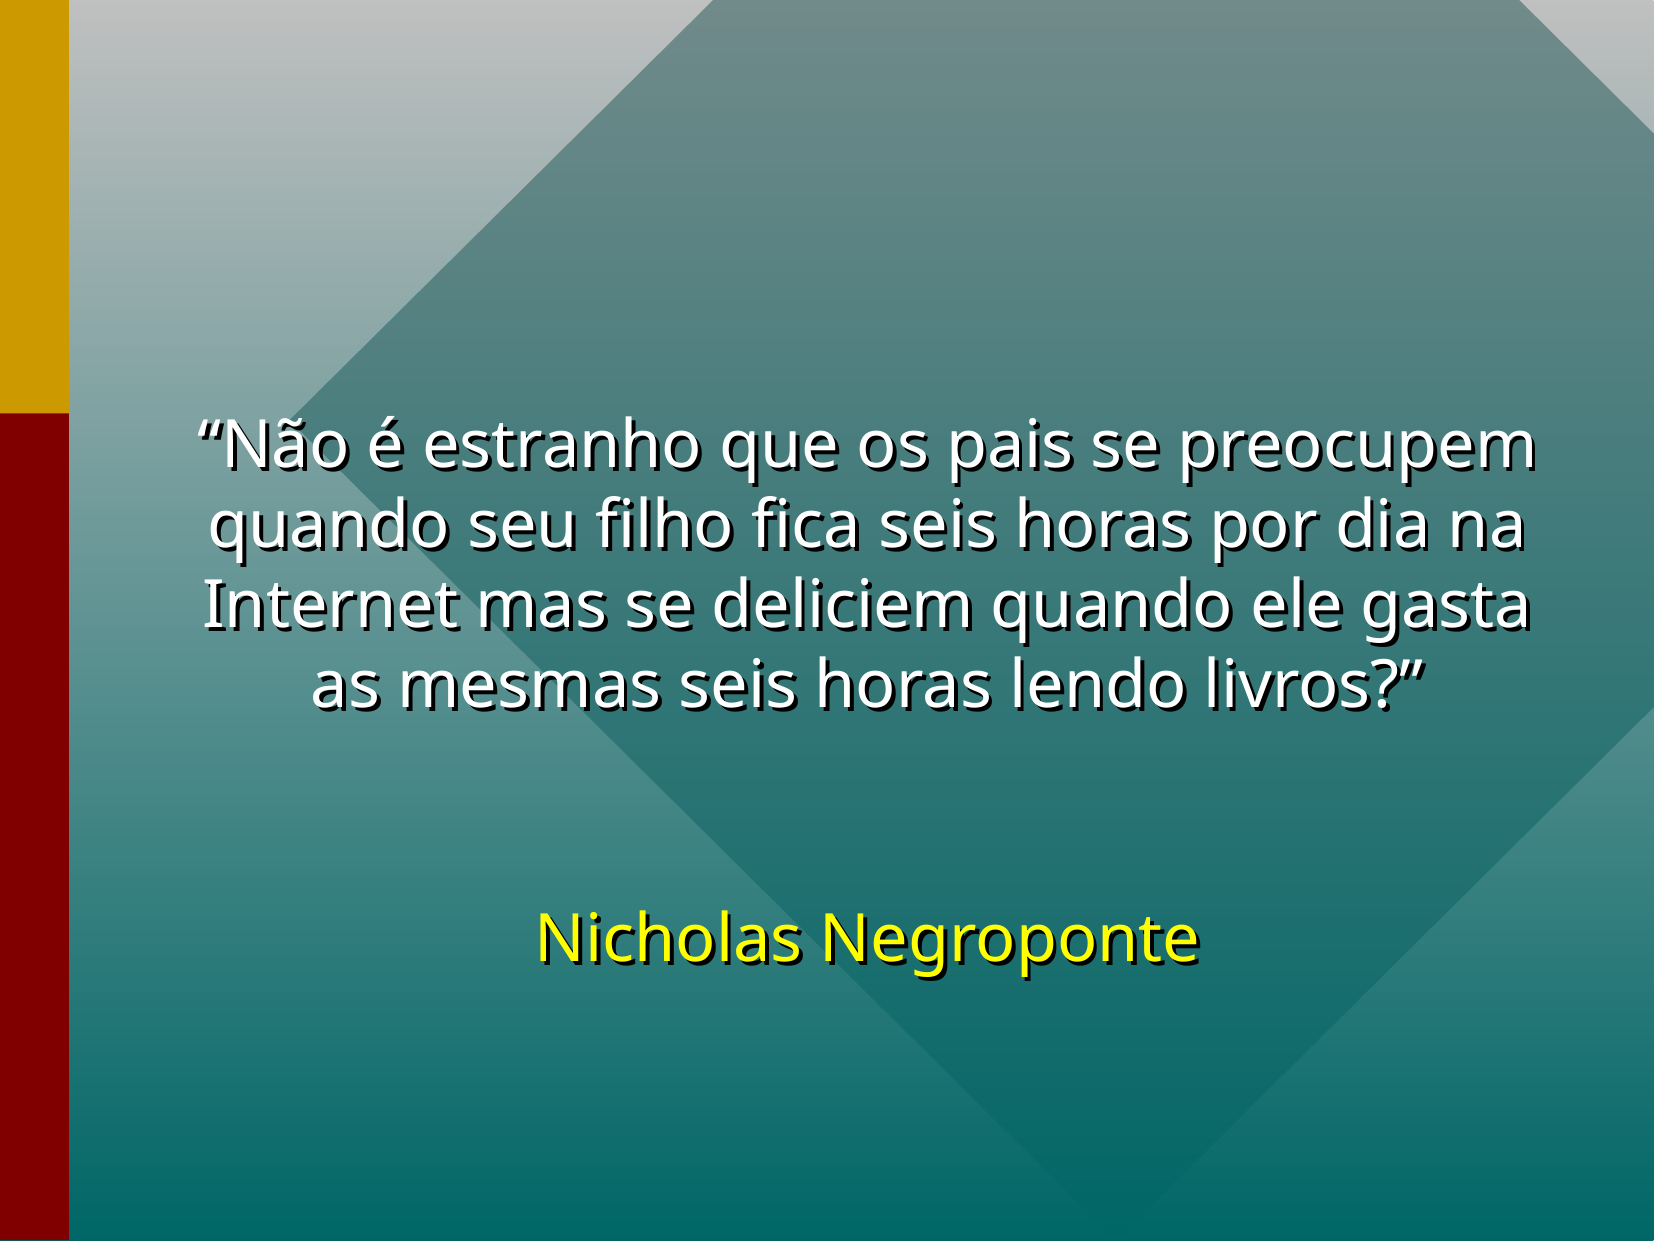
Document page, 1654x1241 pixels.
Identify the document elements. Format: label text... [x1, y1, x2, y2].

subtitle “Não é estranho que os pais se preocupem quando seu filho fica seis horas por dia na Internet mas se deliciem quando ele gasta as mesmas seis horas lendo livros?” Nicholas Negroponte [165, 267, 1571, 1109]
